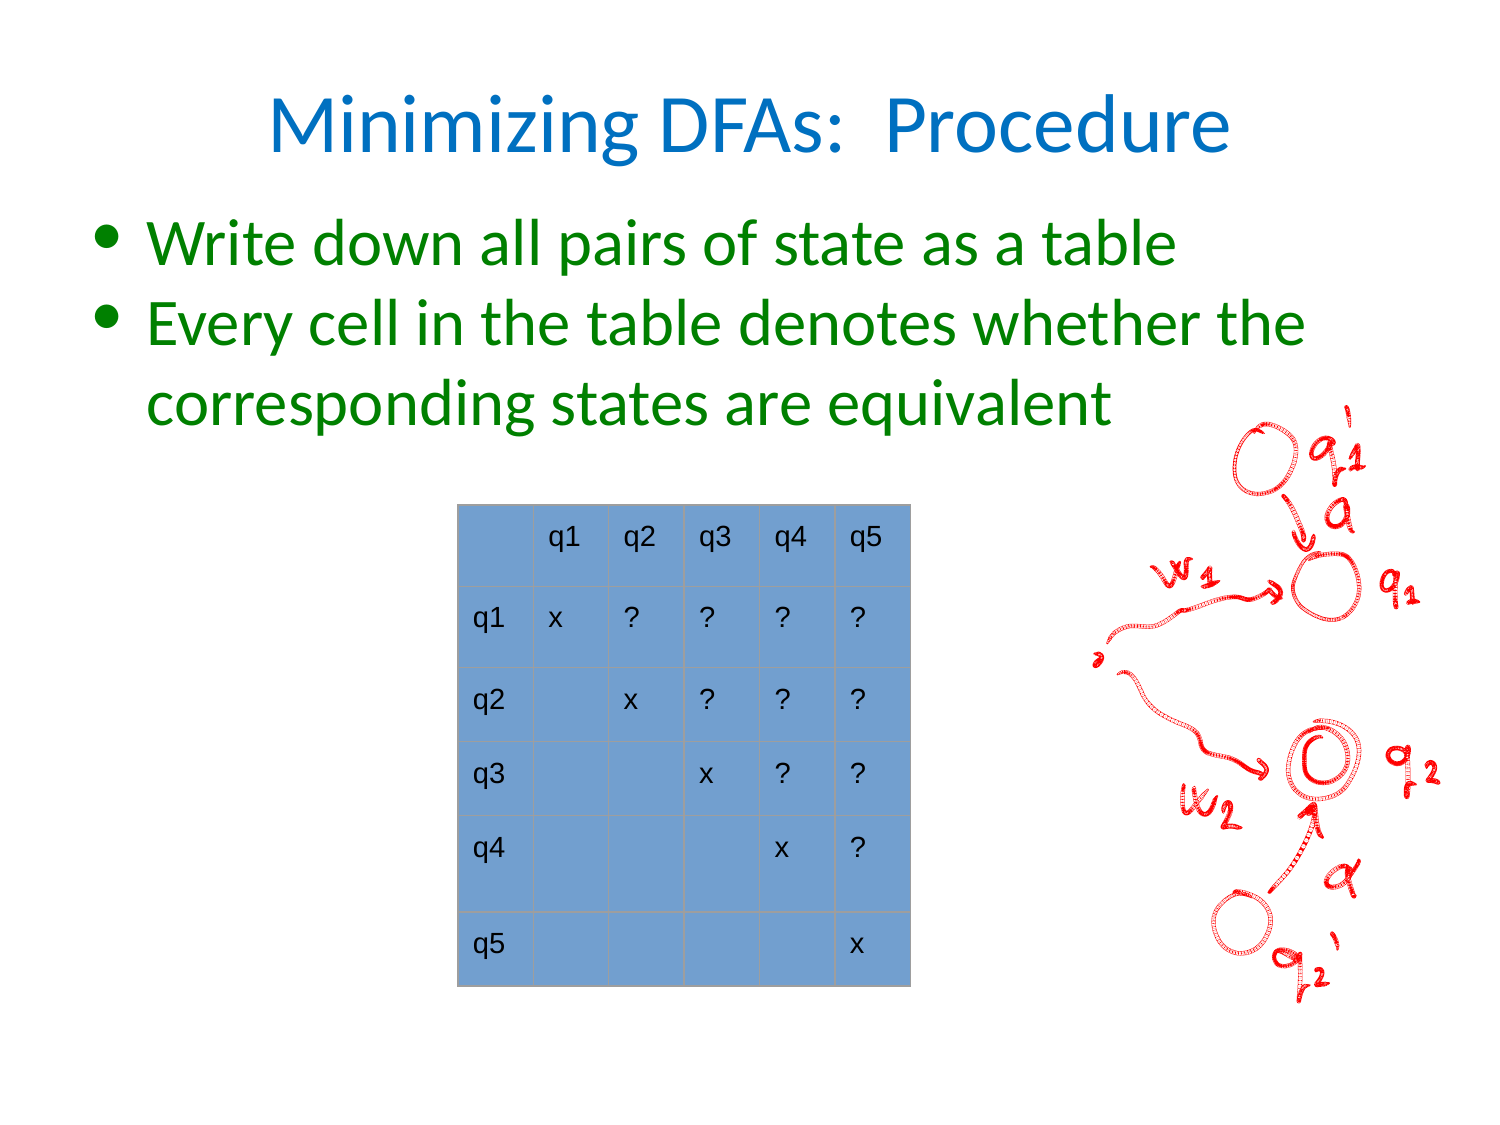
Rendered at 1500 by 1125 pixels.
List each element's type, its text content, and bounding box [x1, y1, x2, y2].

table_cell [685, 816, 759, 911]
table_cell ? [836, 816, 910, 911]
table_cell [534, 668, 608, 741]
table_cell ? [836, 587, 910, 667]
table_cell [534, 742, 608, 815]
table_cell q5 [459, 913, 533, 985]
table_cell [609, 816, 683, 911]
table_cell ? [685, 668, 759, 741]
table_cell q3 [459, 742, 533, 815]
table_cell x [685, 742, 759, 815]
table_cell [609, 913, 683, 985]
table_cell q1 [459, 587, 533, 667]
table_cell [685, 913, 759, 985]
table_header q1 [534, 506, 608, 586]
list Write down all pairs of state as a table Every cell in the table denotes whether the corresponding states are equivalent [75, 190, 1425, 1004]
table_header q2 [609, 506, 683, 586]
table_cell ? [609, 587, 683, 667]
table_cell ? [836, 668, 910, 741]
table_cell ? [760, 742, 834, 815]
table_cell q4 [459, 816, 533, 911]
table_cell [534, 816, 608, 911]
table_header [459, 506, 533, 586]
table_cell [609, 742, 683, 815]
table_cell [534, 913, 608, 985]
table_cell x [760, 816, 834, 911]
table_cell q2 [459, 668, 533, 741]
title Minimizing DFAs: Procedure [75, 25, 1425, 190]
table_cell x [609, 668, 683, 741]
table_cell ? [760, 668, 834, 741]
picture [1090, 402, 1444, 1007]
table_cell ? [760, 587, 834, 667]
table_cell x [534, 587, 608, 667]
table_header q4 [760, 506, 834, 586]
table_header q3 [685, 506, 759, 586]
table_header q5 [836, 506, 910, 586]
table_cell [760, 913, 834, 985]
table_cell ? [685, 587, 759, 667]
table_cell ? [836, 742, 910, 815]
table_cell x [836, 913, 910, 985]
